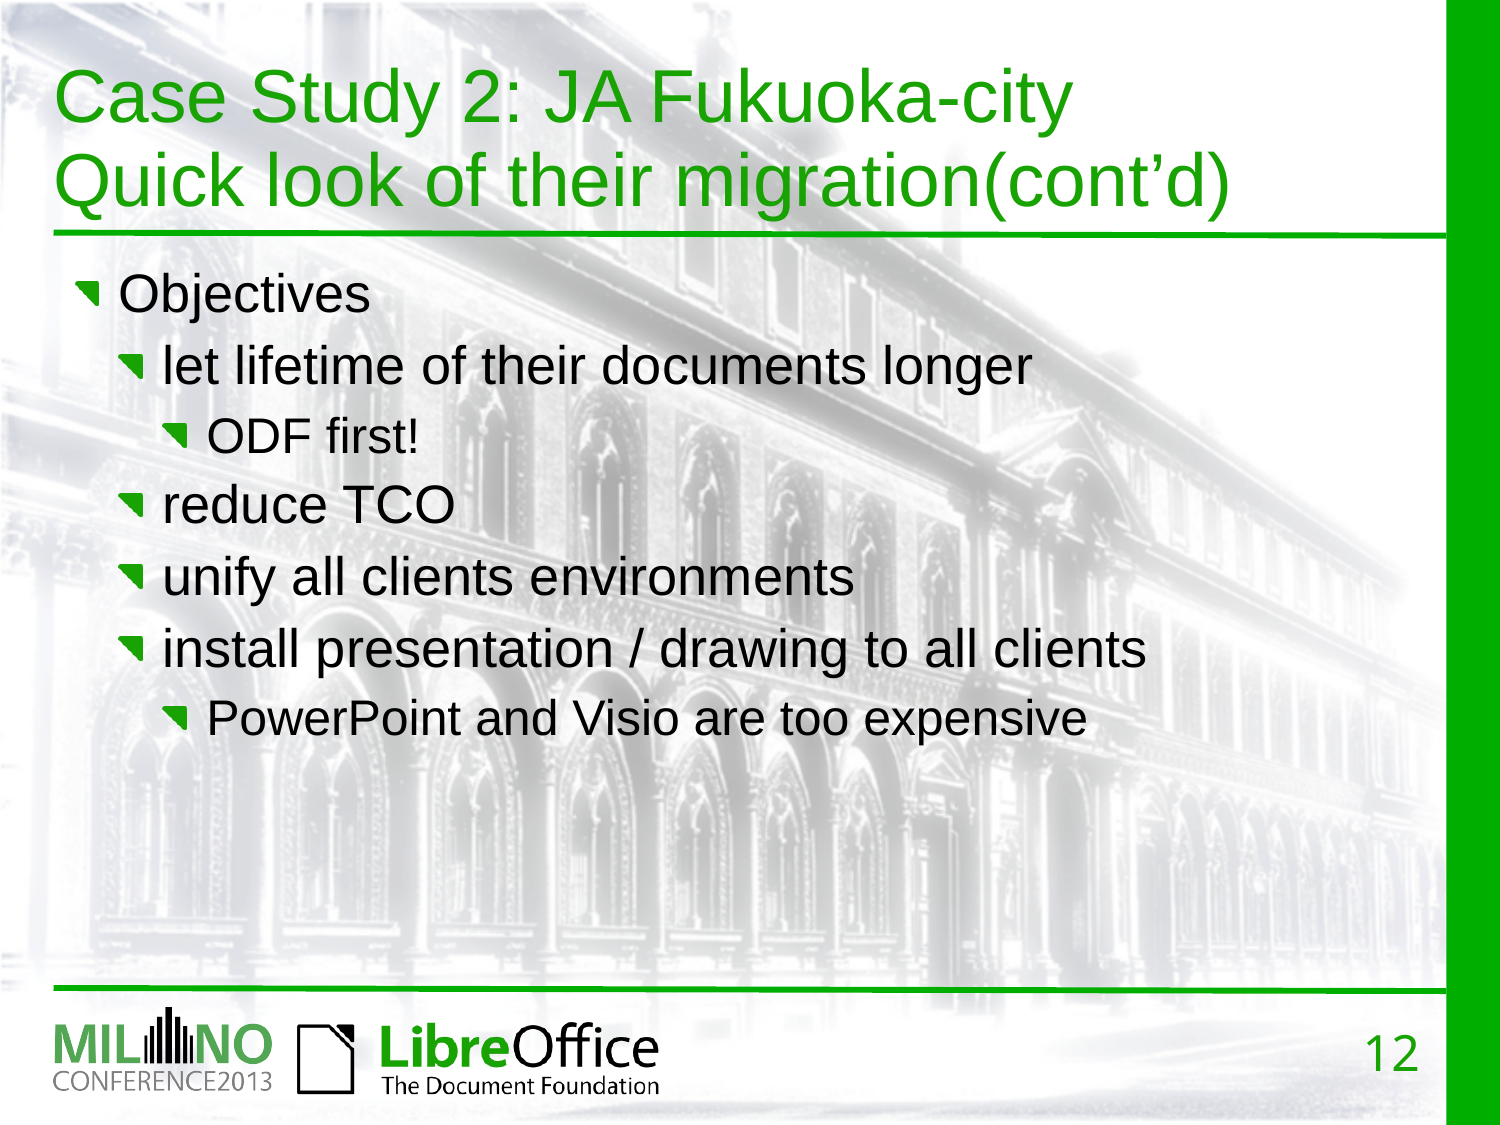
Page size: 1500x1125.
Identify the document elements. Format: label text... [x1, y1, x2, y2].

picture [0, 1, 1446, 1125]
title Case Study 2: JA Fukuoka-city Quick look of their migration(cont’d) [53, 44, 1404, 233]
list Objectives let lifetime of their documents longer ODF first! reduce TCO unify all clients environments install presentation / drawing to all clients PowerPoint and Visio are too expensive [75, 263, 1426, 916]
